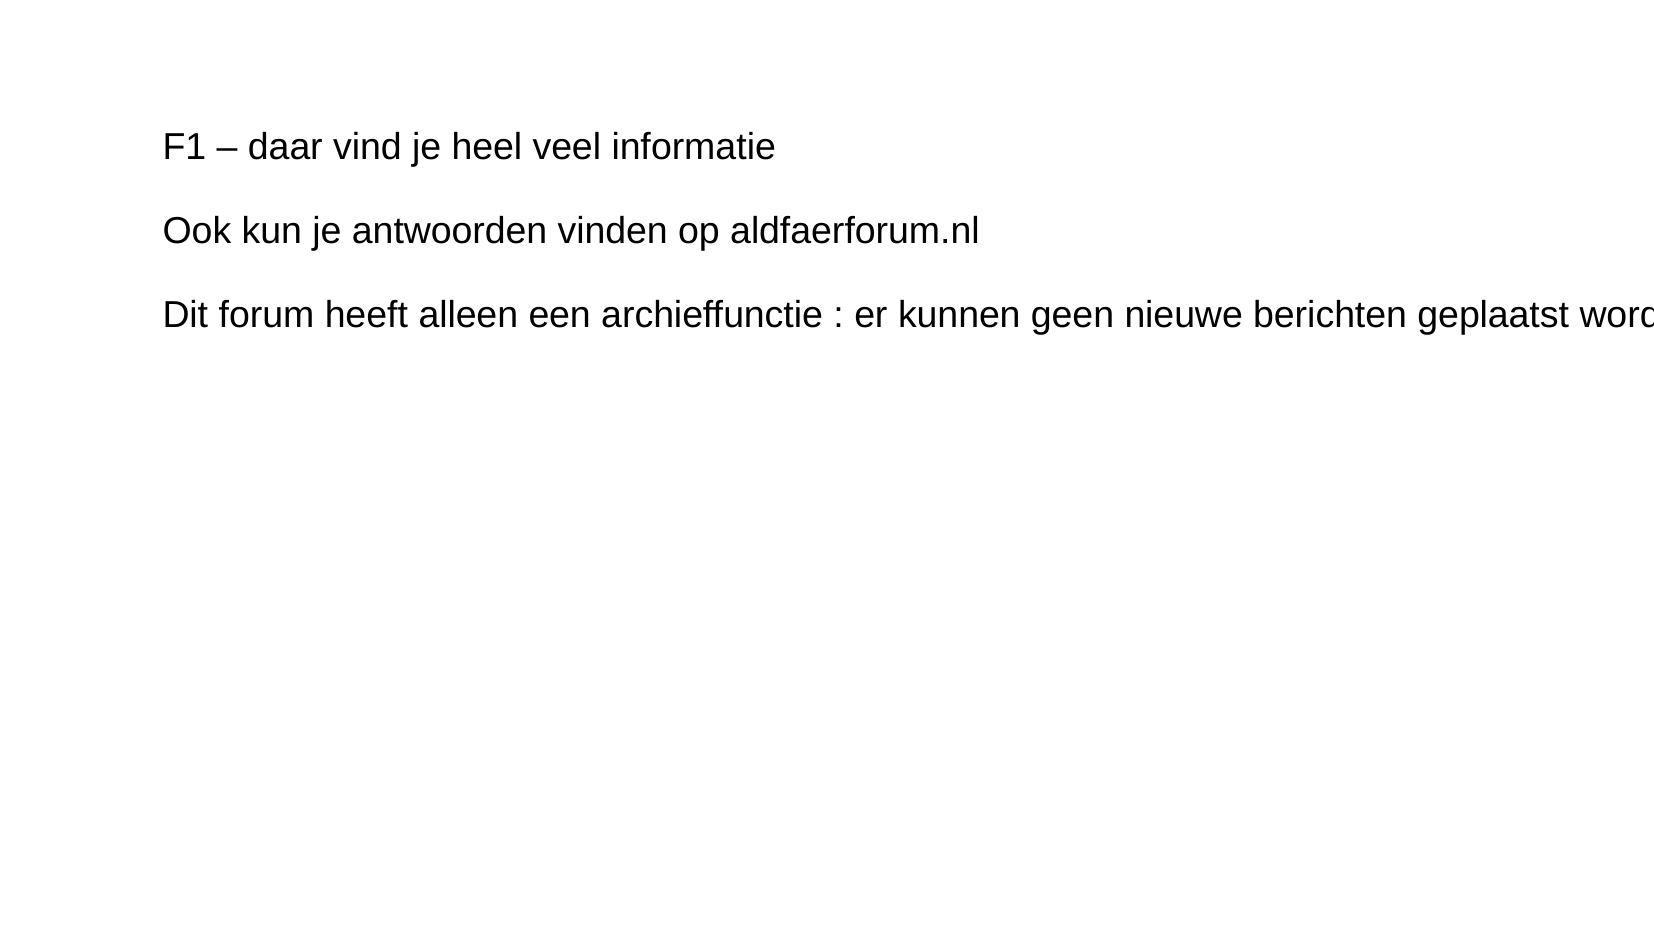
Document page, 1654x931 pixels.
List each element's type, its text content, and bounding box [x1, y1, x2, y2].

text_box F1 – daar vind je heel veel informatie Ook kun je antwoorden vinden op aldfaerforum.nl Dit forum heeft alleen een archieffunctie : er kunnen geen nieuwe berichten geplaatst worden. [147, 118, 1063, 385]
